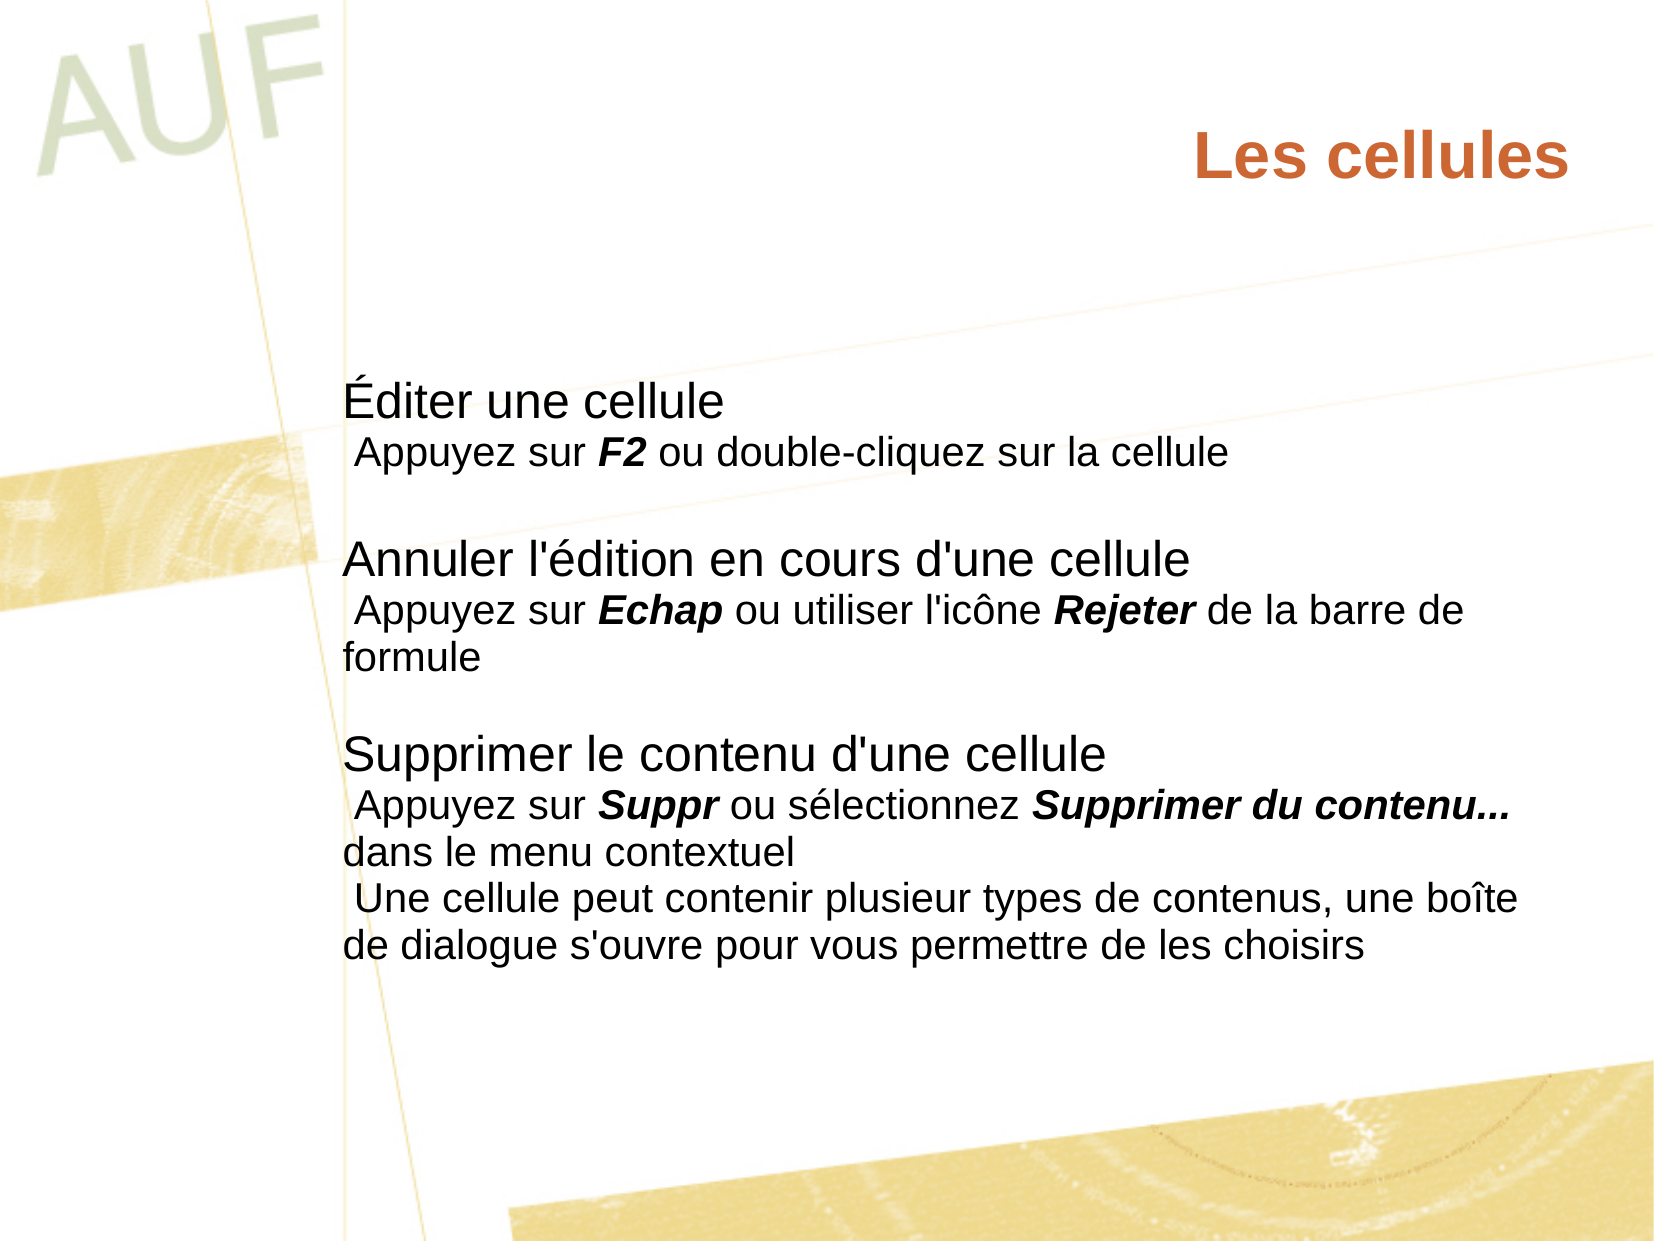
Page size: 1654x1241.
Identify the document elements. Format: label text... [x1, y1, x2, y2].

title Les cellules [324, 59, 1571, 252]
picture [0, 0, 1654, 1241]
subtitle Éditer une cellule Appuyez sur F2 ou double-cliquez sur la cellule Annuler l'édition en cours d'une cellule Appuyez sur Echap ou utiliser l'icône Rejeter de la barre de formule Supprimer le contenu d'une cellule Appuyez sur Suppr ou sélectionnez Supprimer du contenu... dans le menu contextuel Une cellule peut contenir plusieur types de contenus, une boîte de dialogue s'ouvre pour vous permettre de les choisirs [324, 295, 1571, 1093]
